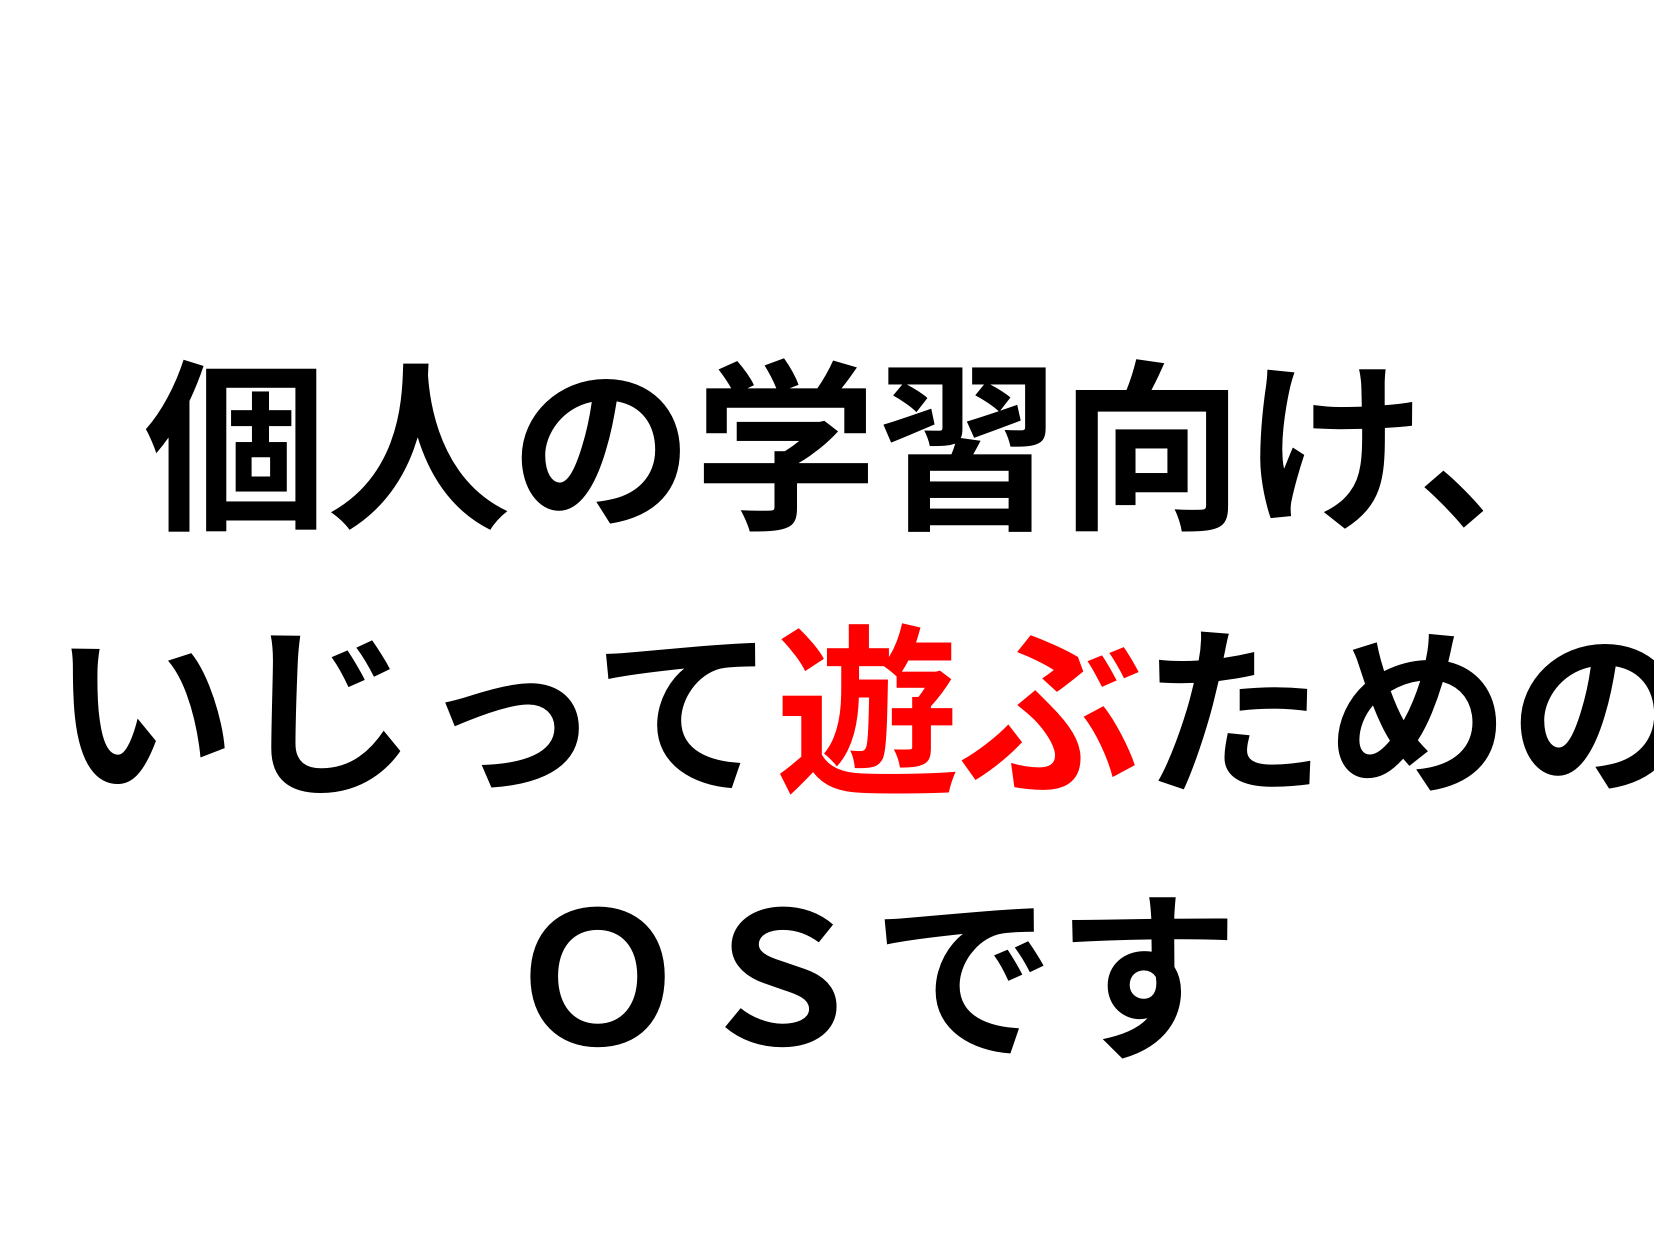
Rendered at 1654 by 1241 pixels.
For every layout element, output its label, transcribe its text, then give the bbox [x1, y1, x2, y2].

text_box 個人の学習向け、 いじって遊ぶための ＯＳです [37, 295, 1595, 860]
